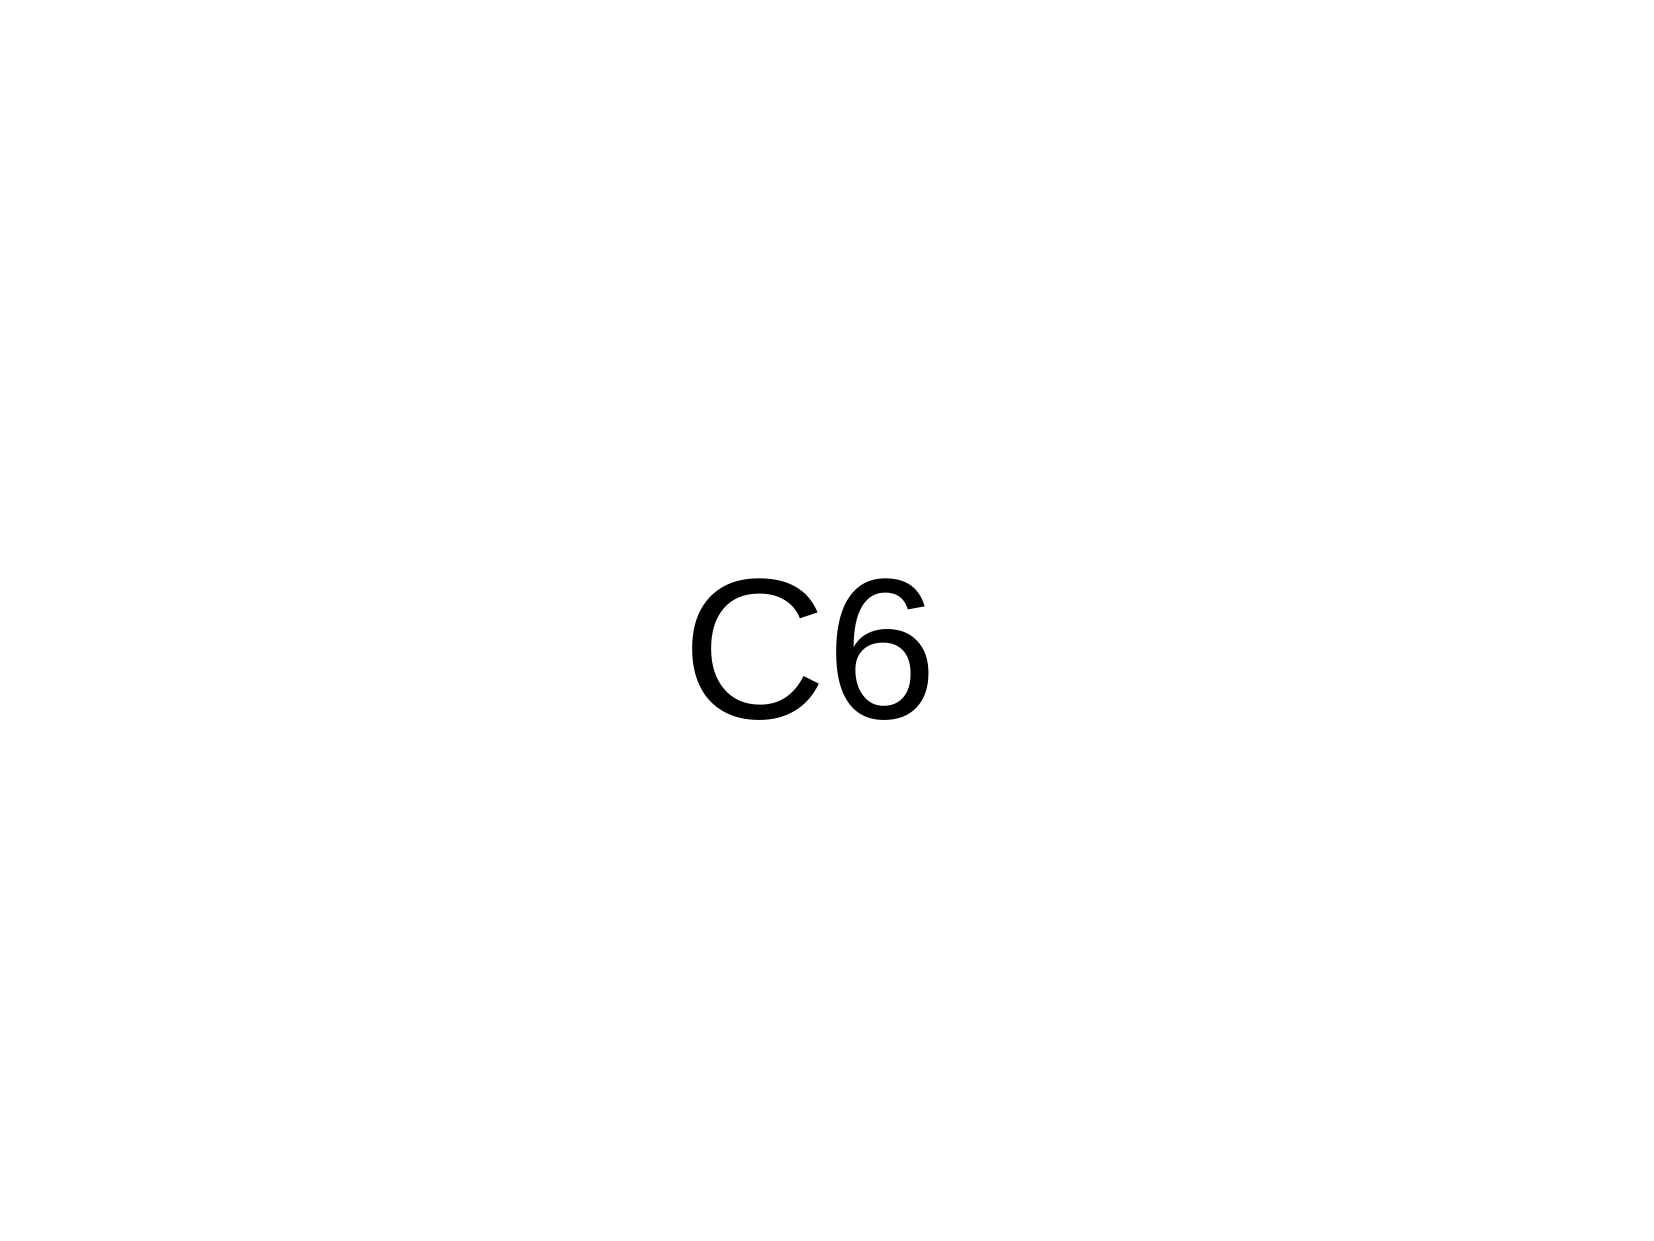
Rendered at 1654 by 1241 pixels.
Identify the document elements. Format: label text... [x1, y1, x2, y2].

subtitle C6 [82, 290, 1538, 1010]
